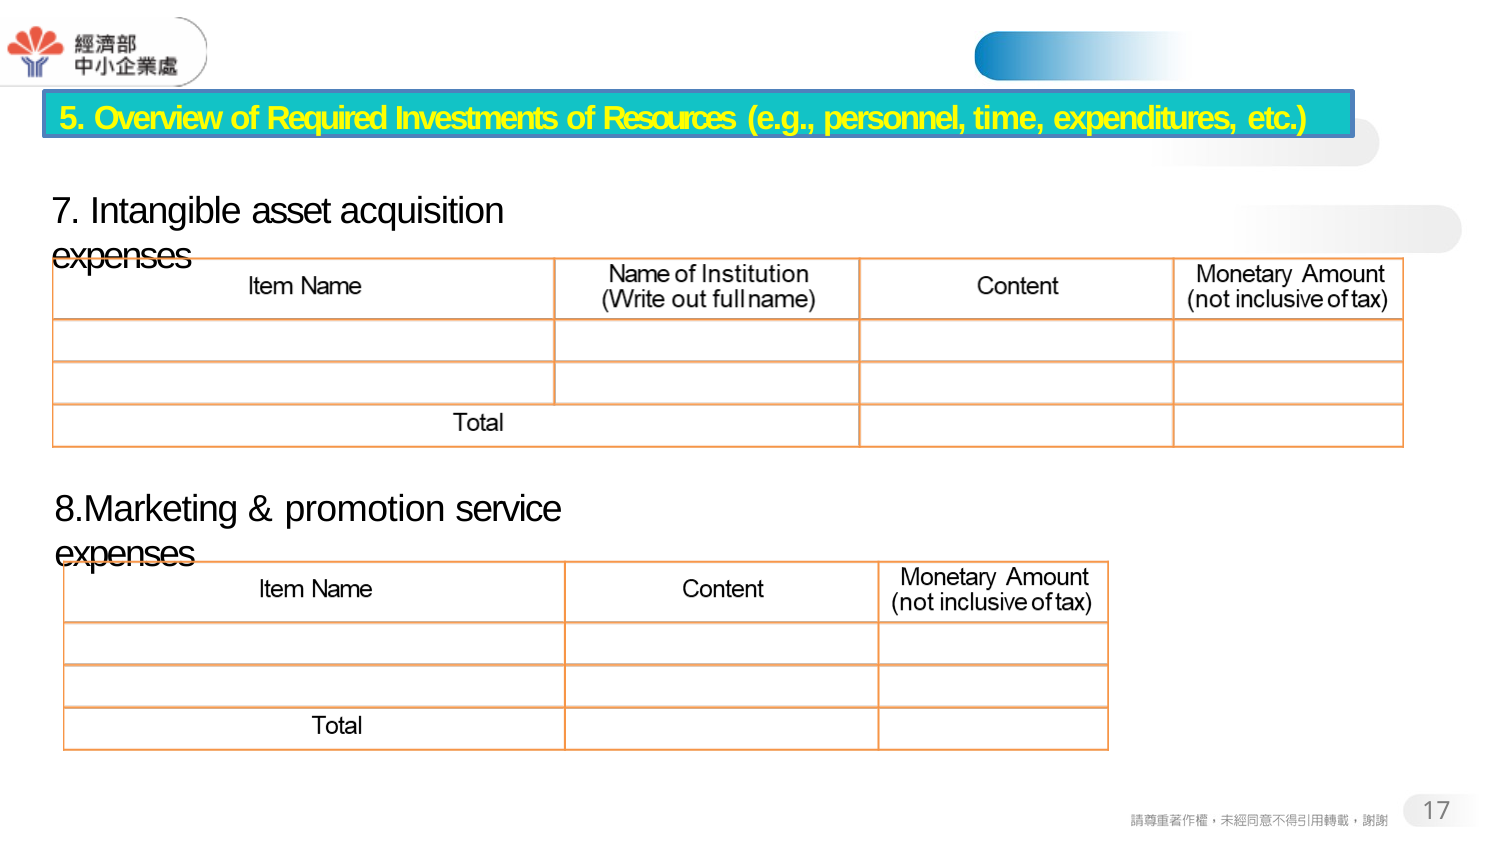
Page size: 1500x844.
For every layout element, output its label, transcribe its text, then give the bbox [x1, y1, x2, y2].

picture [63, 552, 1109, 755]
text_box [975, 31, 1479, 826]
picture [52, 249, 1404, 452]
text_box 5. Overview of Required Investments of Resources (e.g., personnel, time, expenditures, etc.) [44, 91, 1353, 137]
text_box 17 [1417, 790, 1454, 828]
text_box 7. Intangible asset acquisition expenses [49, 184, 653, 234]
text_box 8.Marketing & promotion service expenses [52, 481, 711, 531]
text_box [0, 18, 207, 87]
